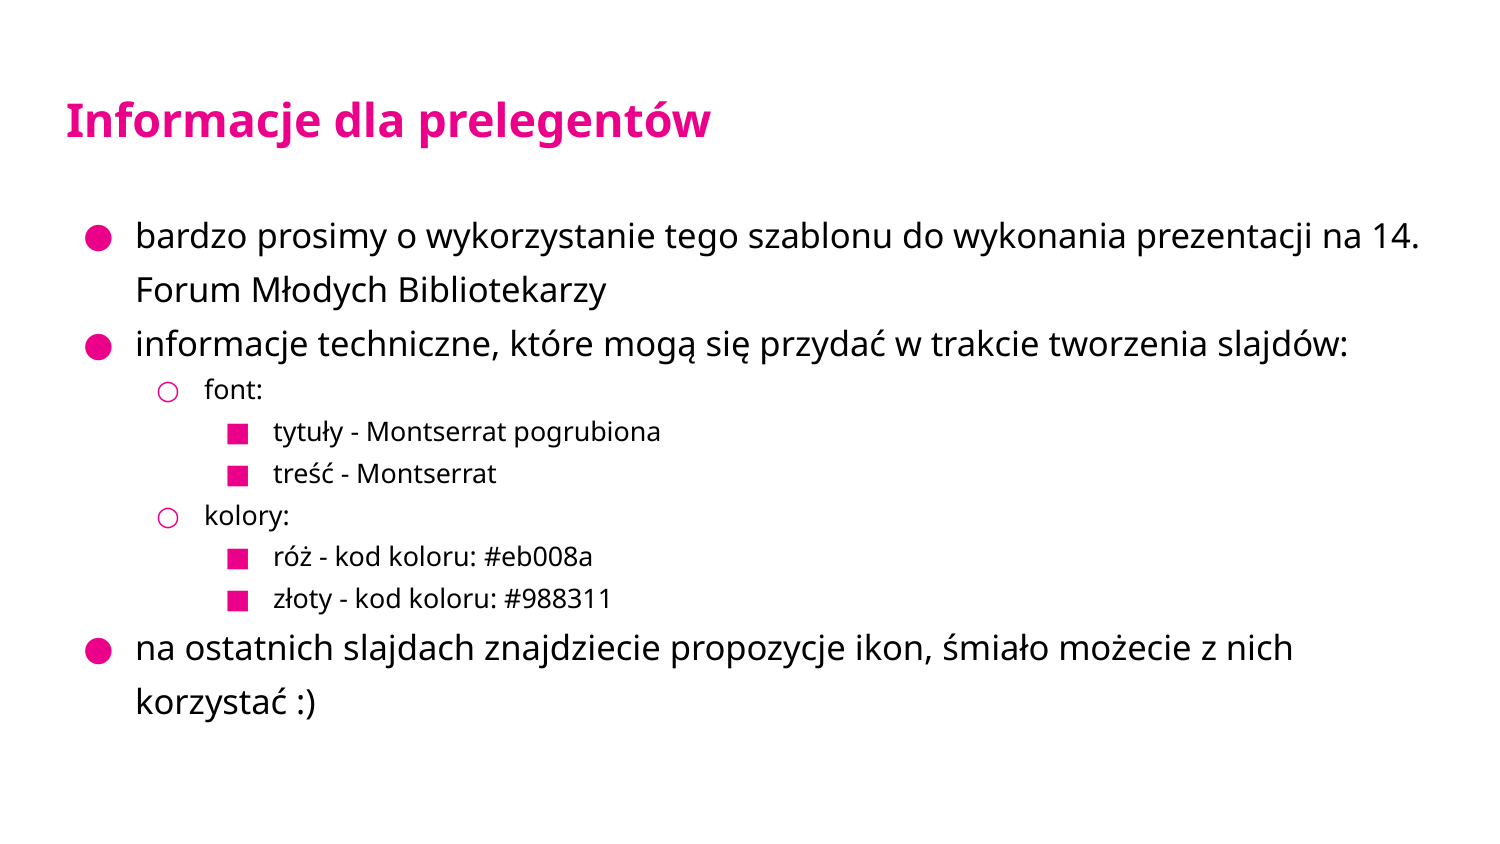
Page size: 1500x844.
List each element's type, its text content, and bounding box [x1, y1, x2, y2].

list bardzo prosimy o wykorzystanie tego szablonu do wykonania prezentacji na 14. Forum Młodych Bibliotekarzy informacje techniczne, które mogą się przydać w trakcie tworzenia slajdów: font: tytuły - Montserrat pogrubiona treść - Montserrat kolory: róż - kod koloru: #eb008a złoty - kod koloru: #988311 na ostatnich slajdach znajdziecie propozycje ikon, śmiało możecie z nich korzystać :) [51, 189, 1449, 750]
title Informacje dla prelegentów [51, 72, 1449, 167]
